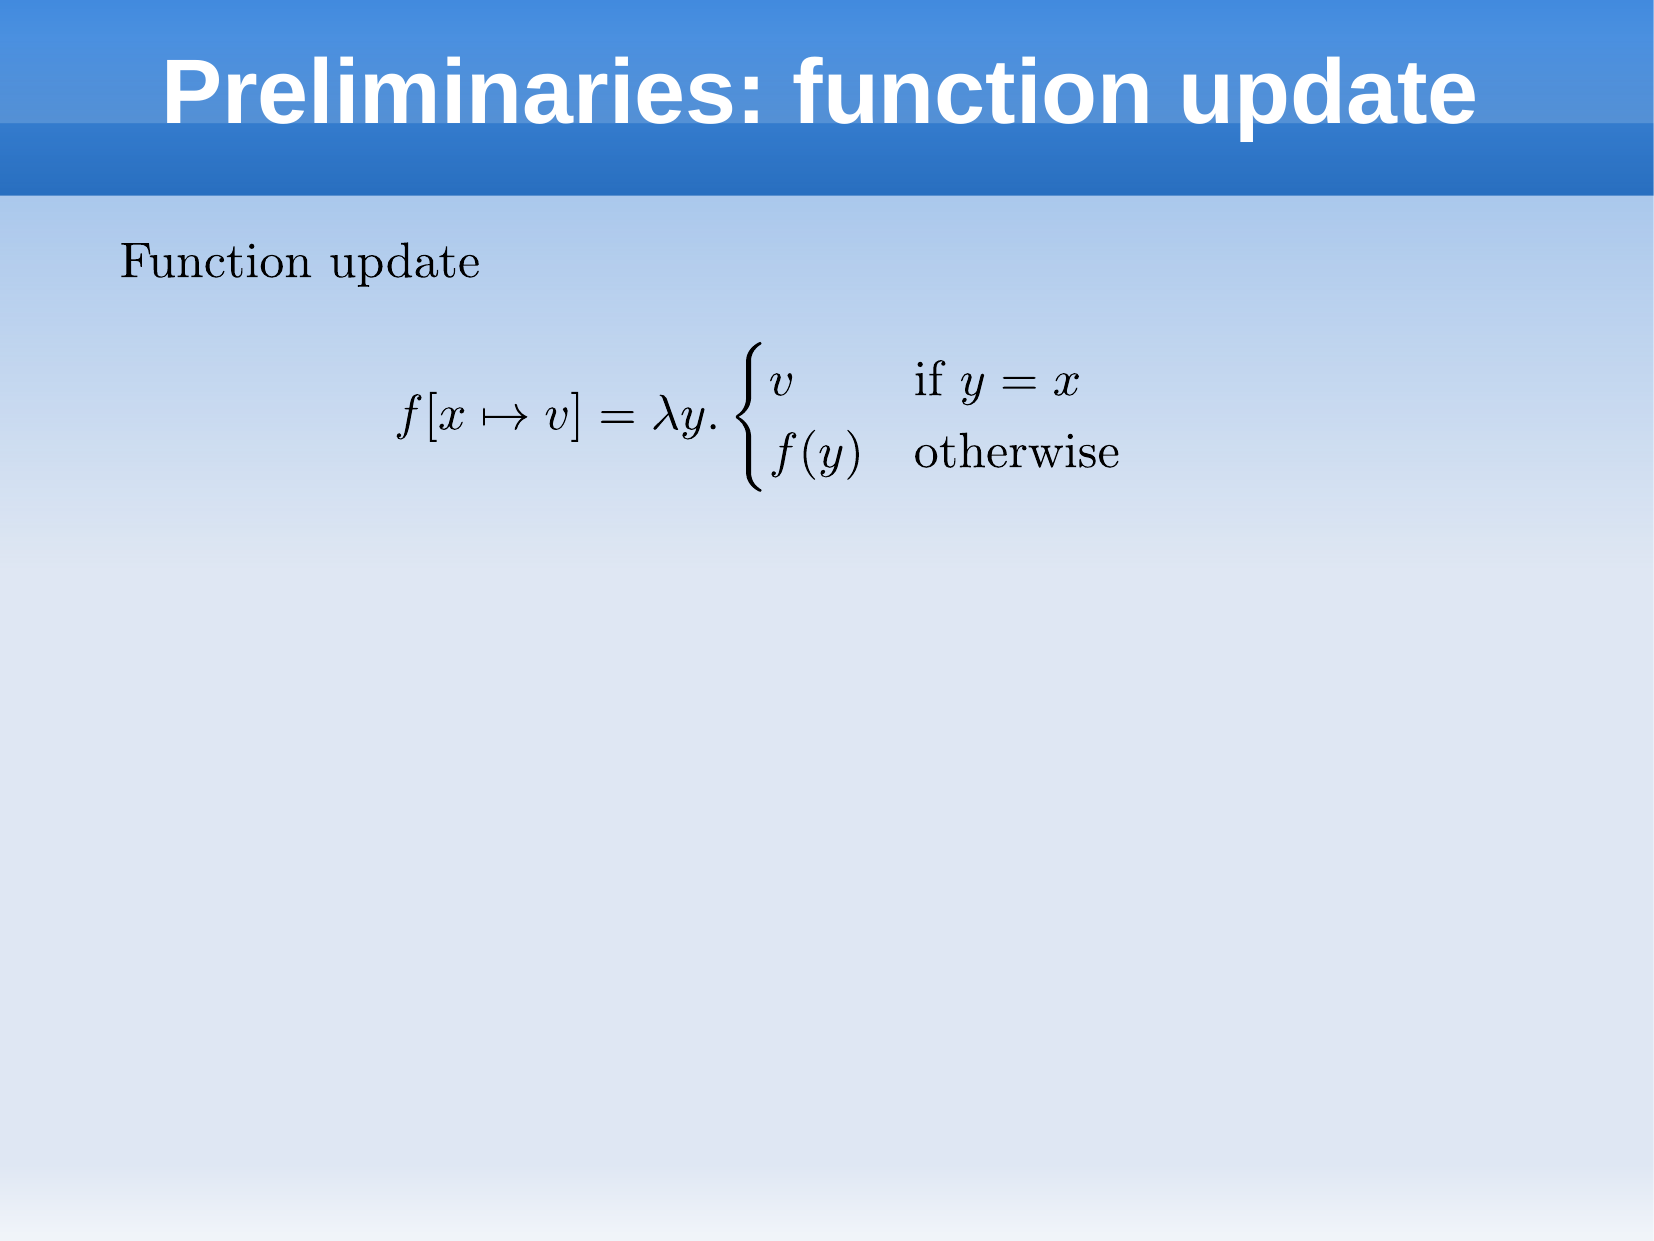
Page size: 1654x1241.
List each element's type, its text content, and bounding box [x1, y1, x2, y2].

title Preliminaries: function update [76, 0, 1565, 188]
picture [0, 0, 1654, 1241]
